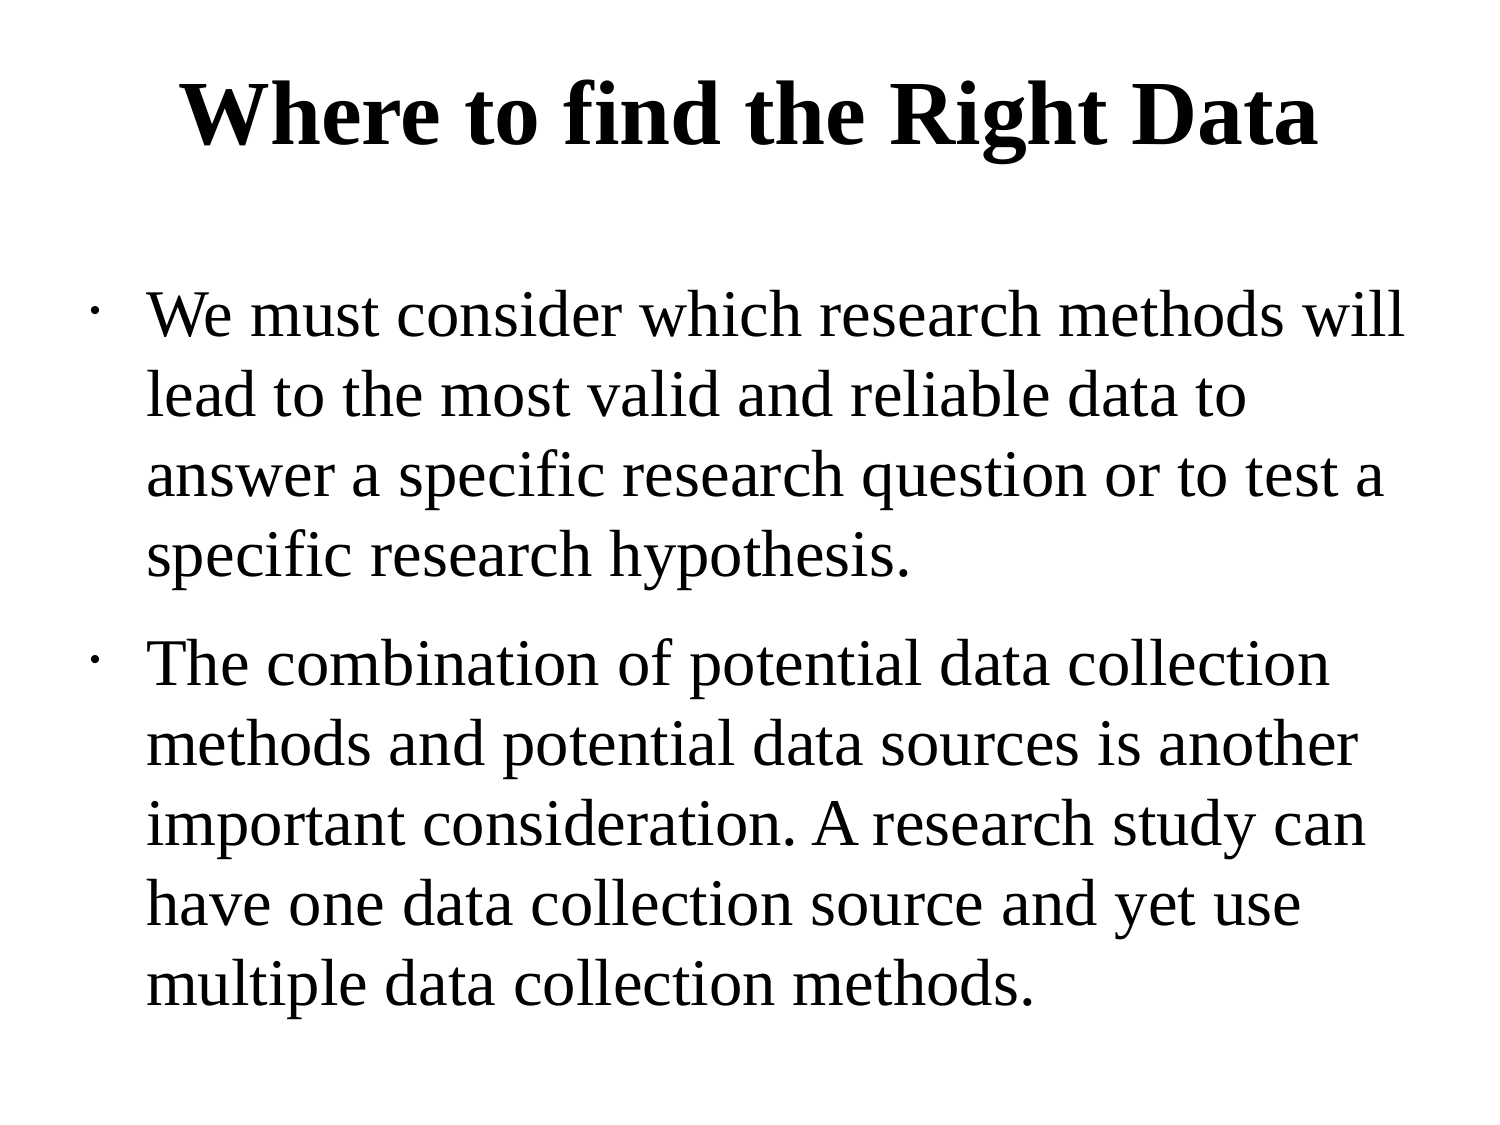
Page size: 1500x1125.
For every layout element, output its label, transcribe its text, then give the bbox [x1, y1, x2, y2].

title Where to find the Right Data [75, 45, 1425, 233]
list We must consider which research methods will lead to the most valid and reliable data to answer a specific research question or to test a specific research hypothesis. The combination of potential data collection methods and potential data sources is another important consideration. A research study can have one data collection source and yet use multiple data collection methods. [75, 262, 1425, 1063]
